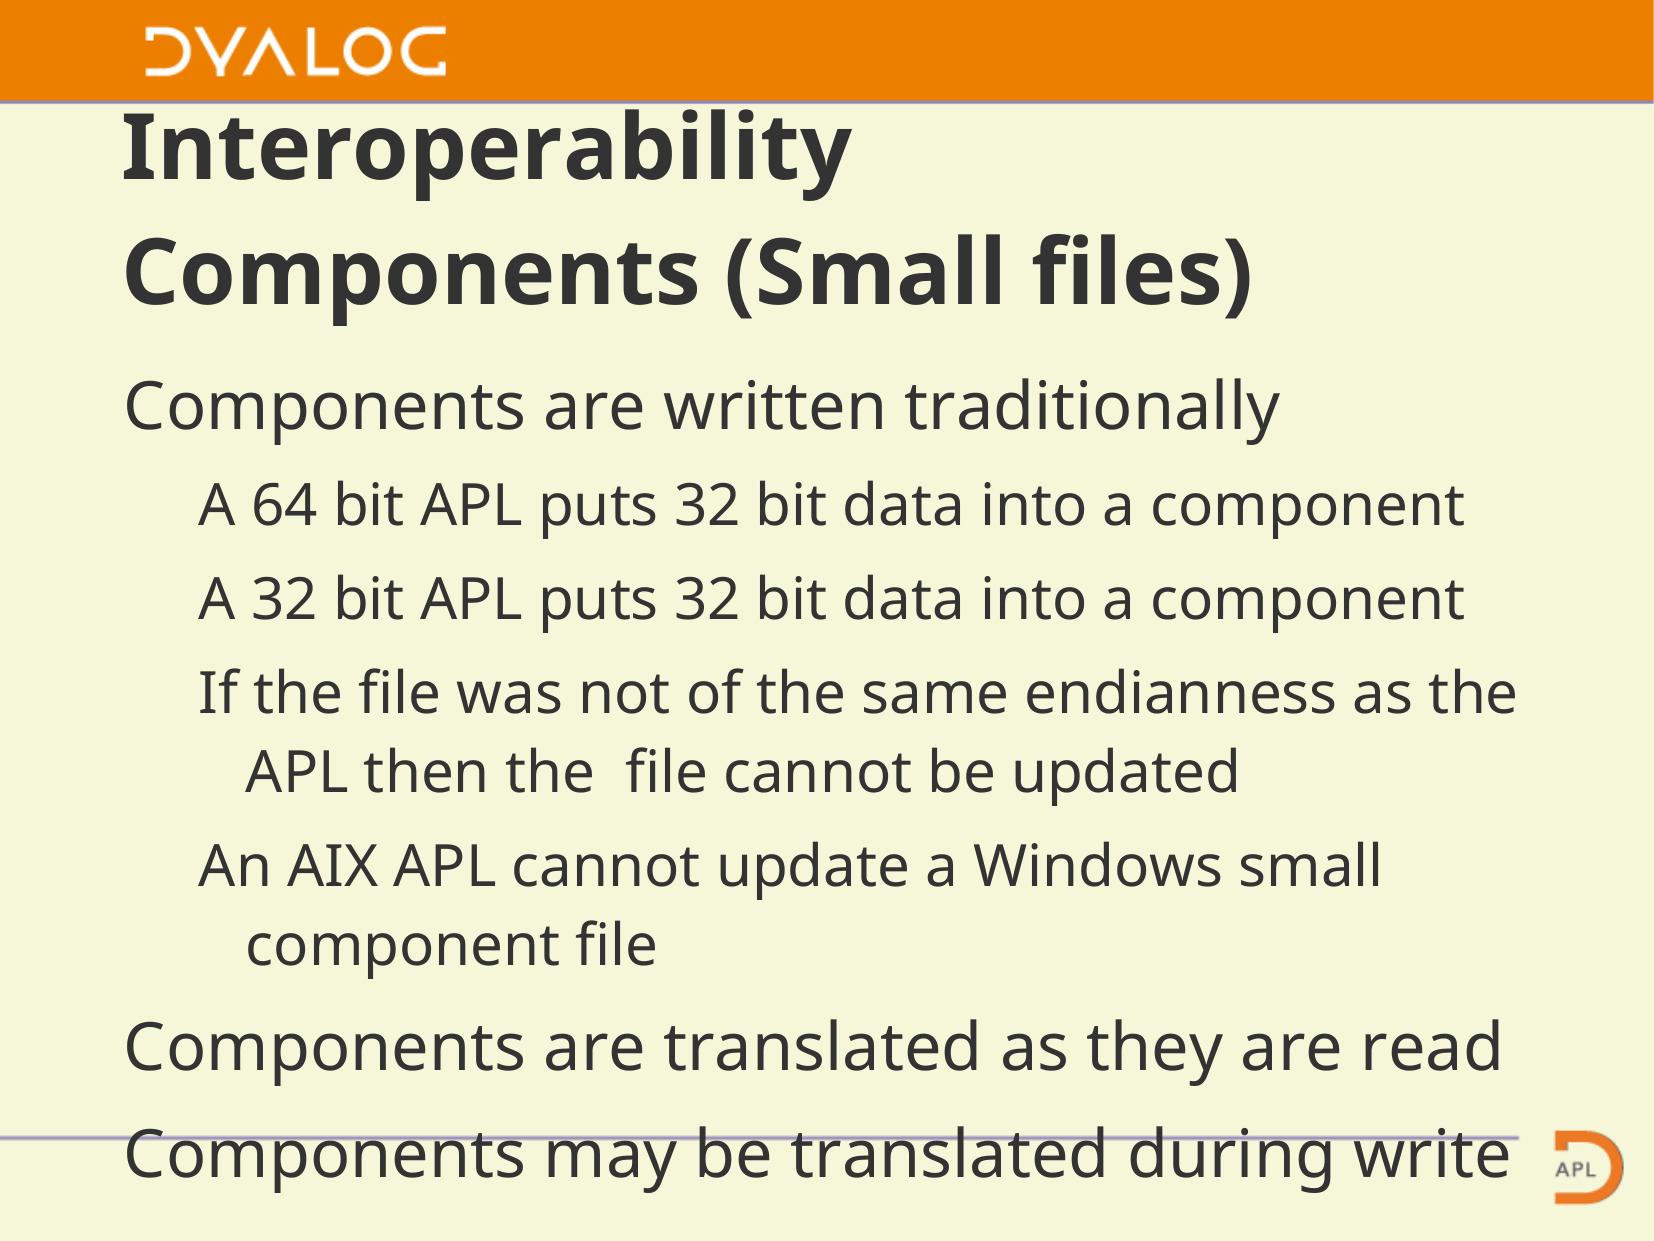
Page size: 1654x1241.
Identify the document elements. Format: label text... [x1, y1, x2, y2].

list Components are written traditionally A 64 bit APL puts 32 bit data into a component A 32 bit APL puts 32 bit data into a component If the file was not of the same endianness as the APL then the file cannot be updated An AIX APL cannot update a Windows small component file Components are translated as they are read Components may be translated during write [124, 358, 1530, 1103]
title Interoperability Components (Small files) [121, 95, 1534, 318]
picture [0, 0, 1654, 1241]
